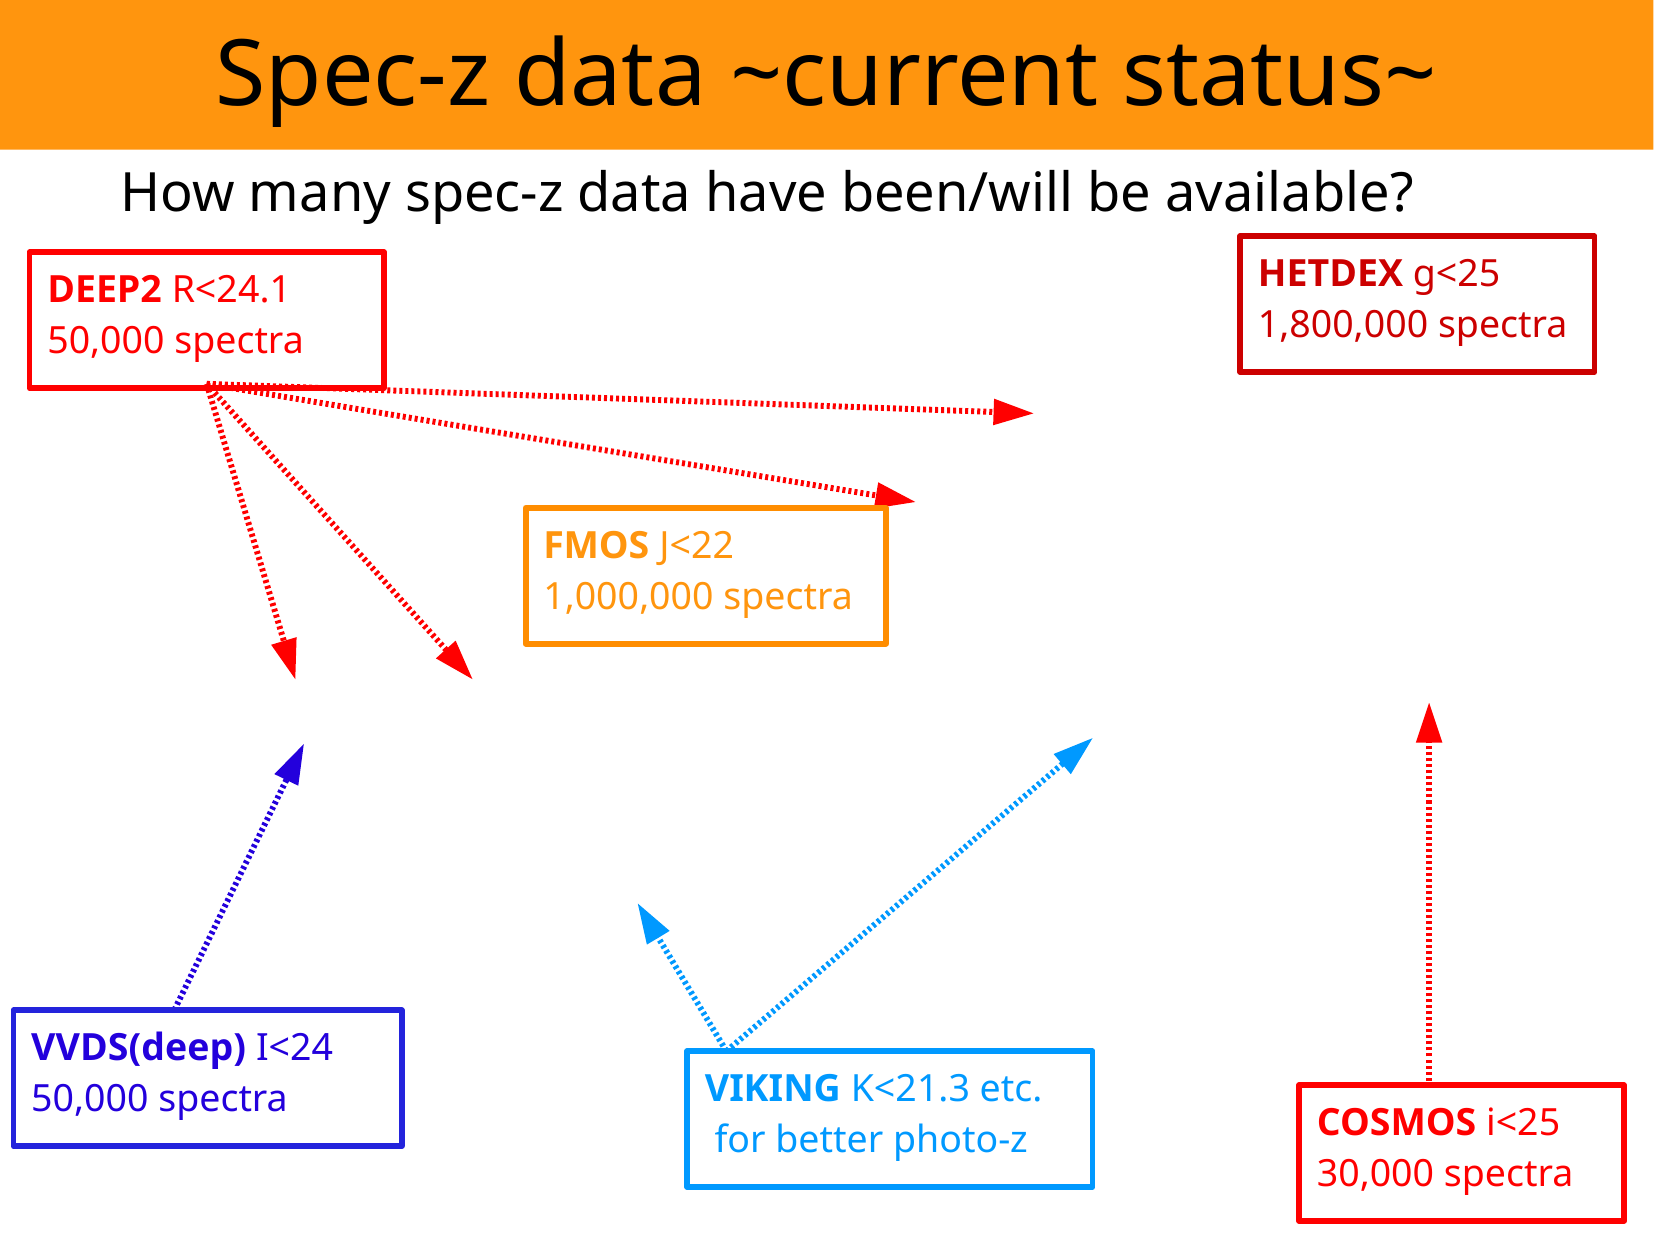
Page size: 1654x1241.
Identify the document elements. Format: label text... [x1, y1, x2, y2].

text_box How many spec-z data have been/will be available? [29, 145, 1506, 240]
text_box VIKING K<21.3 etc. for better photo-z [687, 1051, 1093, 1187]
text_box DEEP2 R<24.1 50,000 spectra [29, 252, 384, 389]
text_box COSMOS i<25 30,000 spectra [1299, 1085, 1625, 1221]
picture [0, 240, 1654, 1241]
text_box HETDEX g<25 1,800,000 spectra [1240, 236, 1595, 372]
text_box FMOS J<22 1,000,000 spectra [525, 507, 886, 644]
text_box Spec-z data ~current status~ [0, 0, 1654, 150]
text_box VVDS(deep) I<24 50,000 spectra [13, 1010, 402, 1147]
